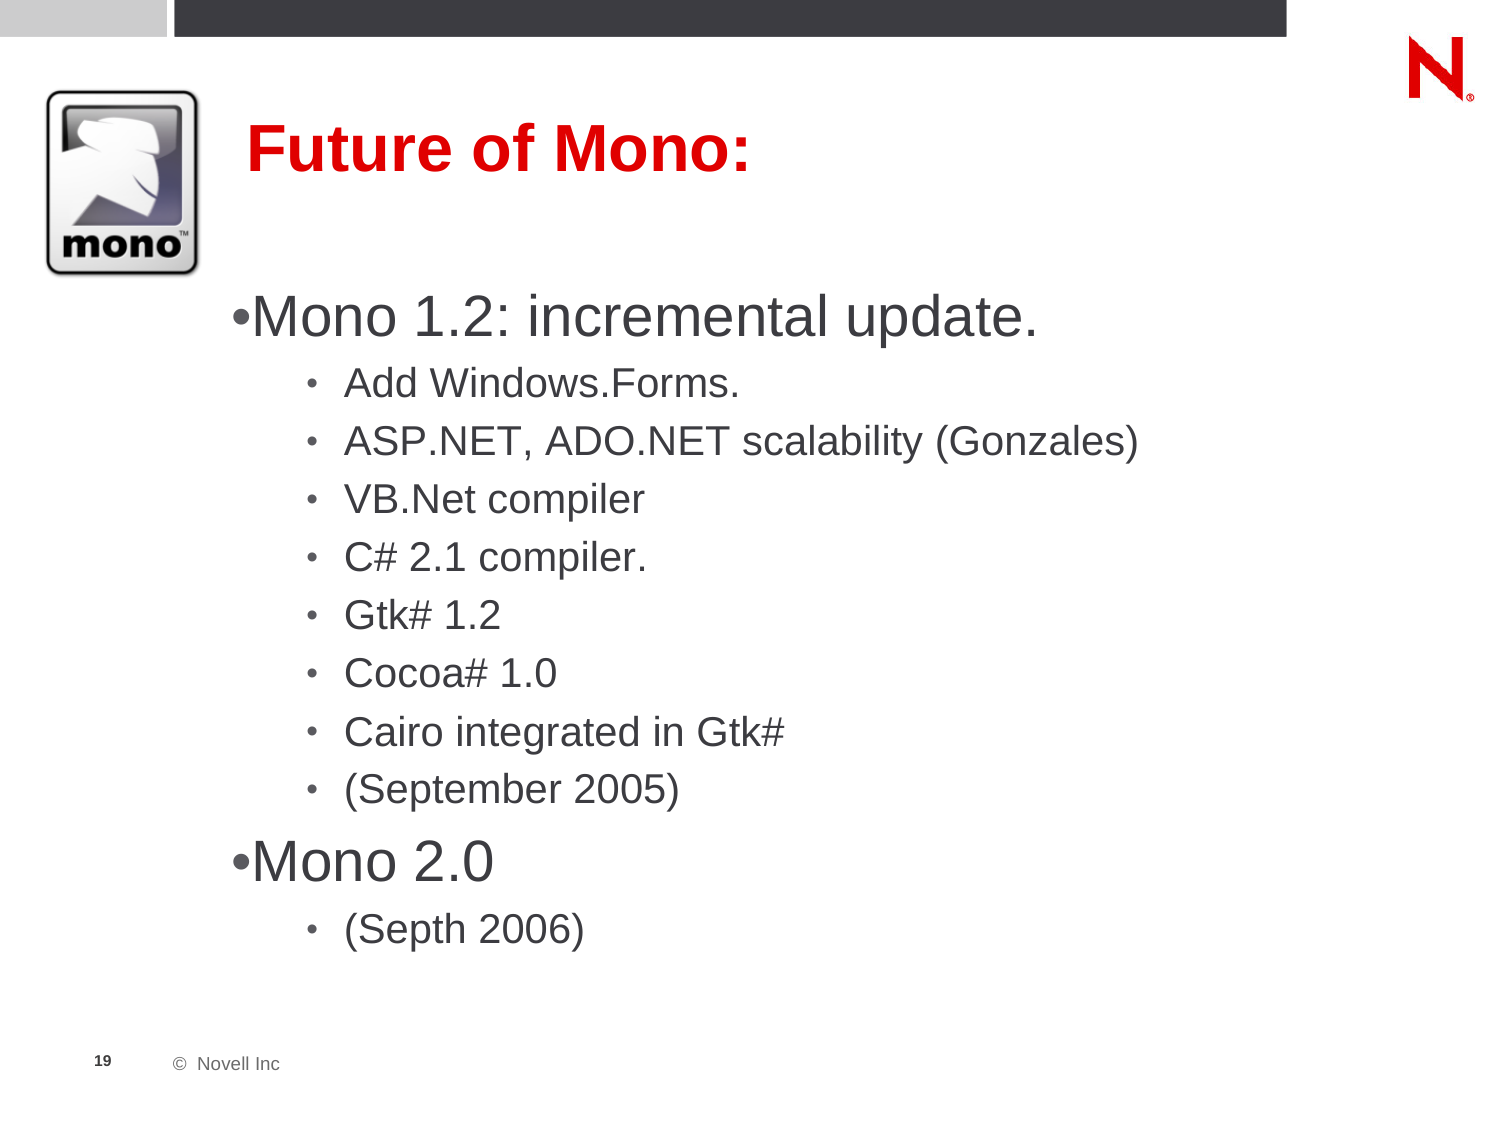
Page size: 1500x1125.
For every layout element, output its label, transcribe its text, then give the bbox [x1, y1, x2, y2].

list Mono 1.2: incremental update. Add Windows.Forms. ASP.NET, ADO.NET scalability (Gonzales) VB.Net compiler C# 2.1 compiler. Gtk# 1.2 Cocoa# 1.0 Cairo integrated in Gtk# (September 2005) Mono 2.0 (Septh 2006) [231, 267, 1444, 986]
title Future of Mono: [246, 68, 1409, 231]
picture [44, 88, 202, 279]
picture [1404, 32, 1477, 105]
